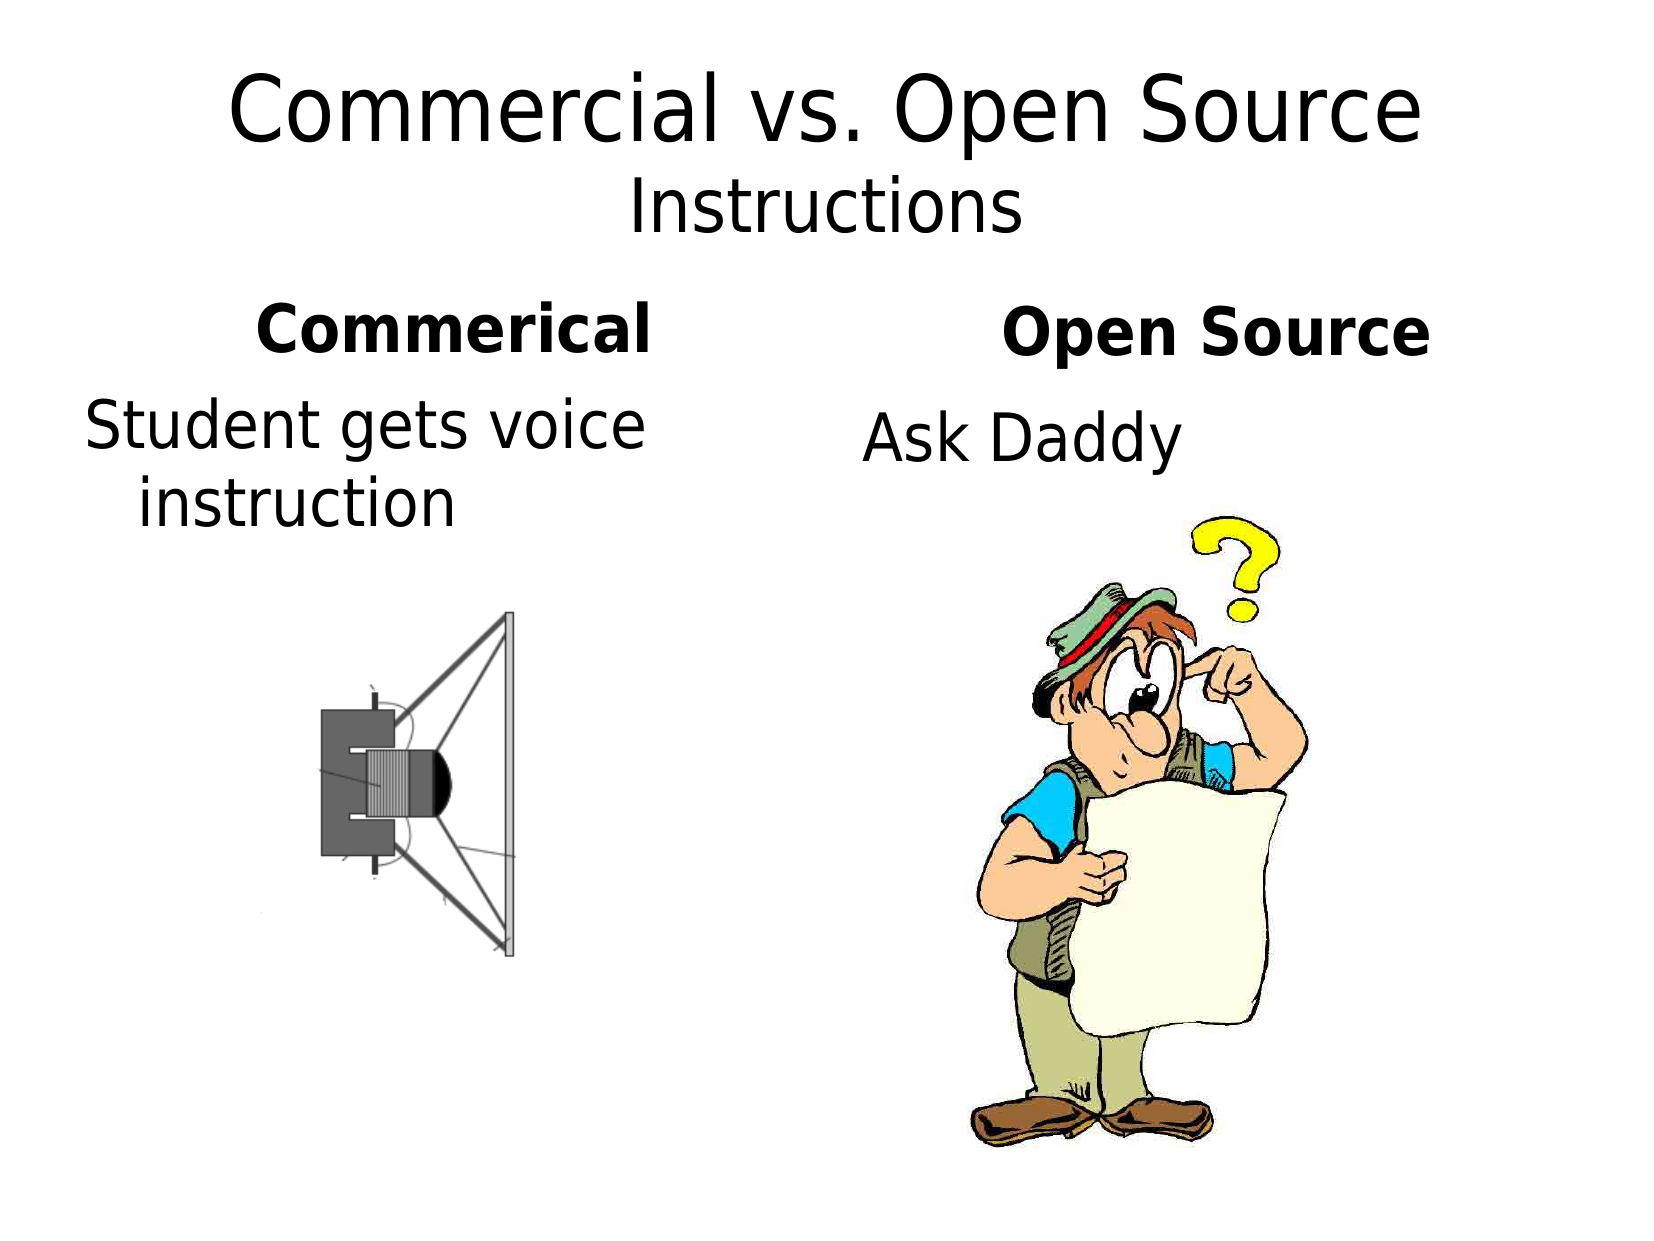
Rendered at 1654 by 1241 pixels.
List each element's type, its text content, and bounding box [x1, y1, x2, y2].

list Ask Daddy [845, 399, 1572, 520]
list Student gets voice instruction [66, 386, 793, 1205]
title Commercial vs. Open Source Instructions [82, 49, 1571, 257]
picture [967, 505, 1319, 1148]
list Open Source [845, 293, 1572, 395]
list Commerical [82, 290, 809, 388]
